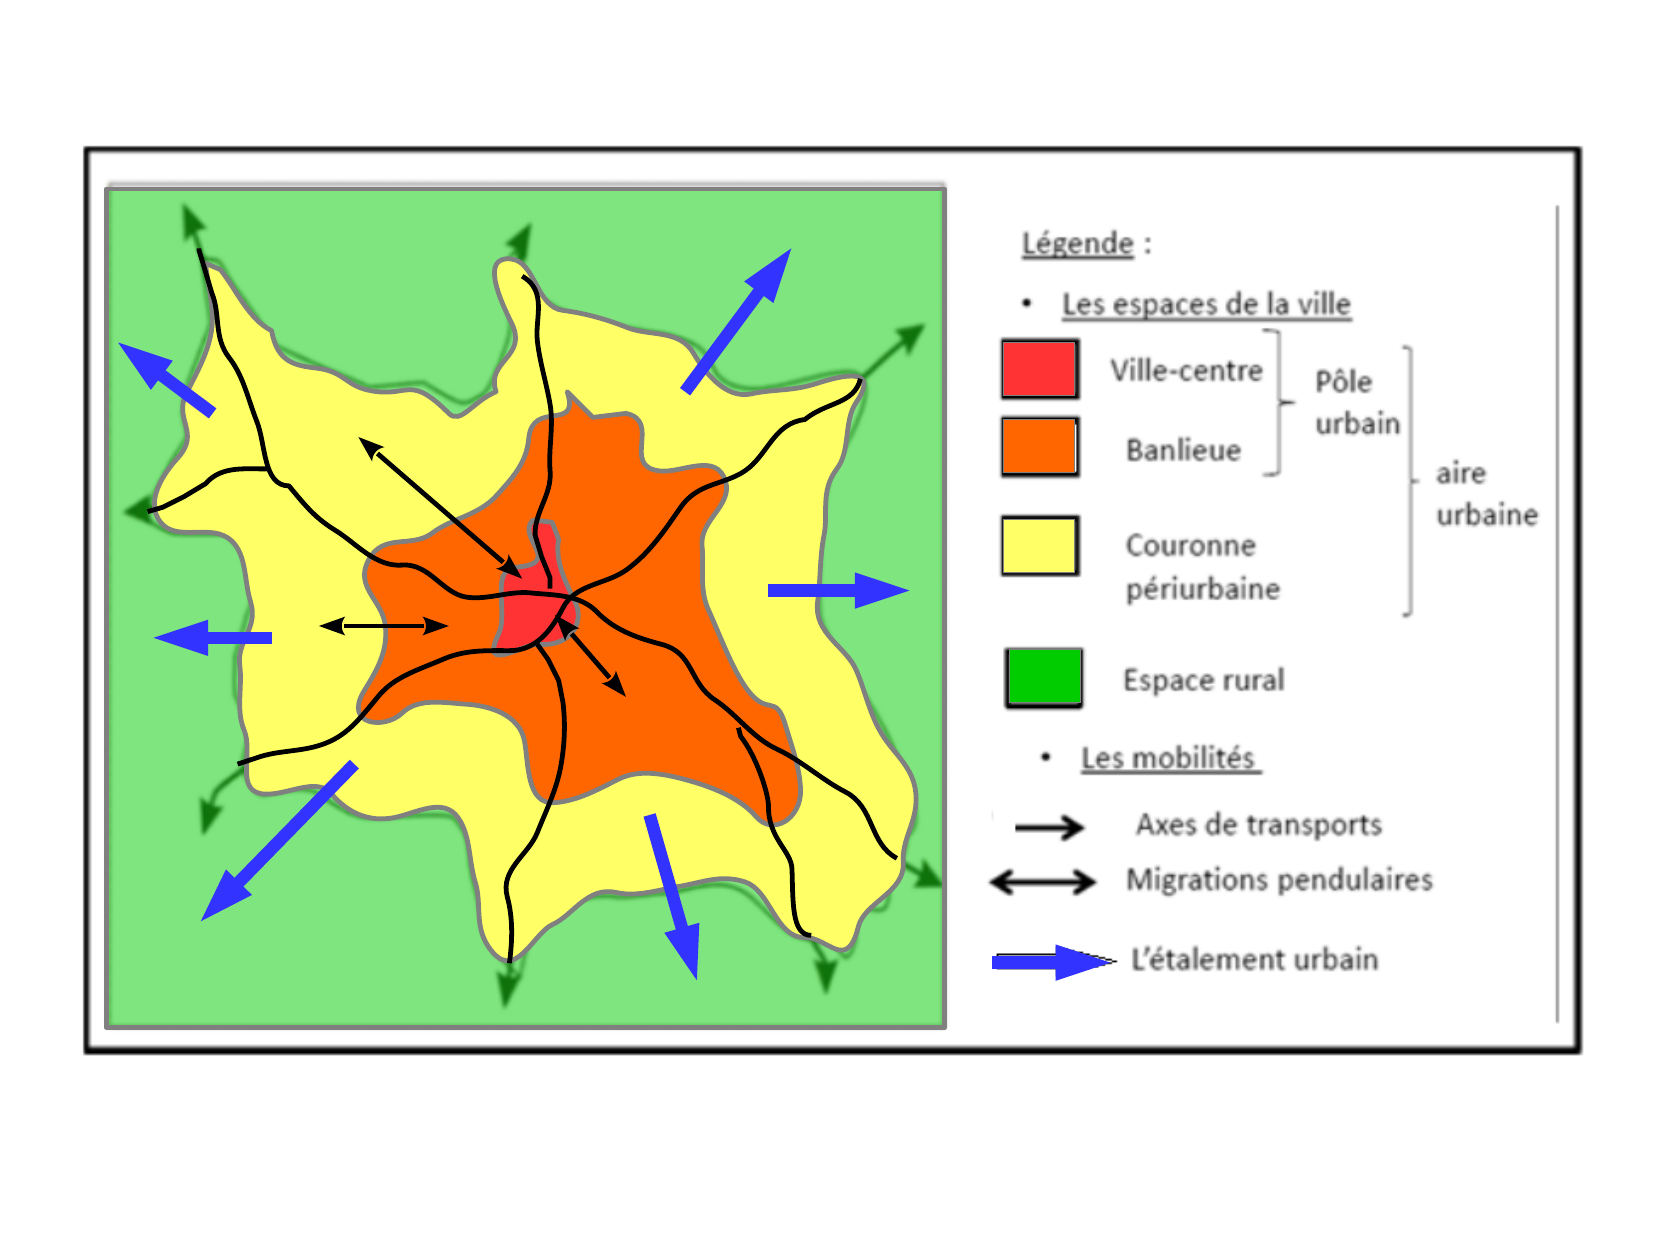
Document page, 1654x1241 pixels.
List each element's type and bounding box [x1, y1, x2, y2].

text_box [1009, 649, 1081, 703]
text_box [106, 188, 945, 1028]
picture [70, 129, 1619, 1087]
text_box [1003, 519, 1075, 573]
text_box [1003, 419, 1075, 473]
text_box [1003, 342, 1075, 396]
